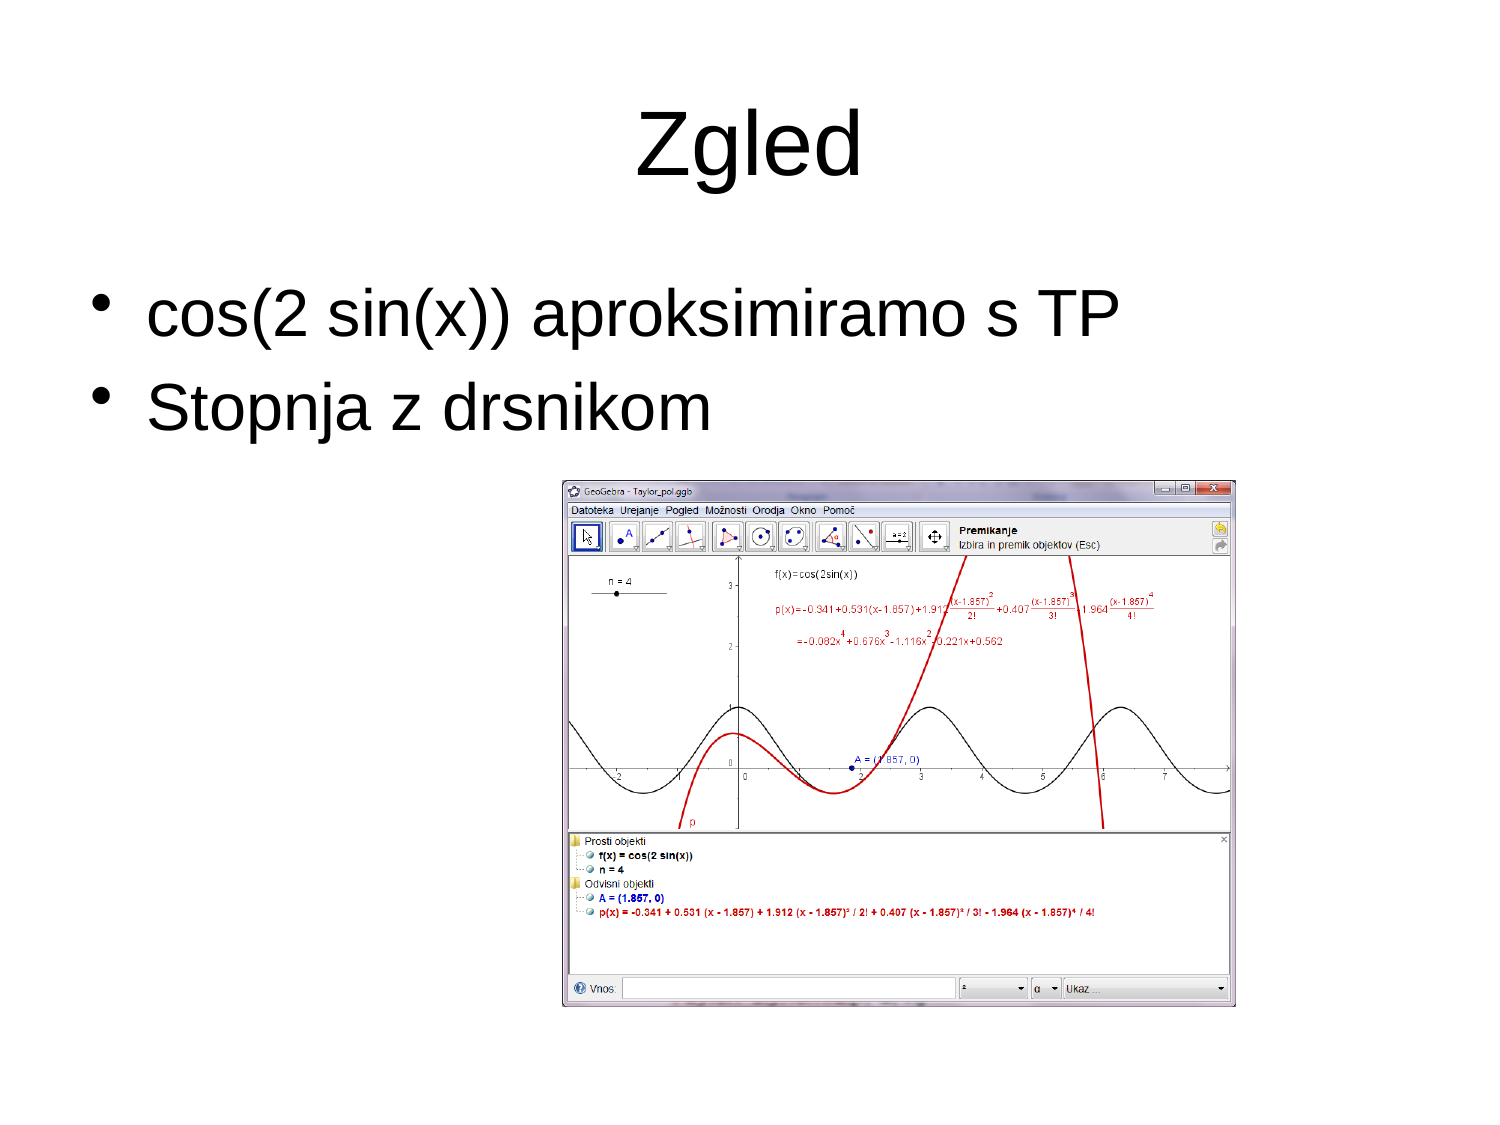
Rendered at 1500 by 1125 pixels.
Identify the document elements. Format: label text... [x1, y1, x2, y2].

list cos(2 sin(x)) aproksimiramo s TP Stopnja z drsnikom [75, 262, 1425, 1005]
title Zgled [75, 45, 1425, 233]
picture [562, 480, 1236, 1007]
